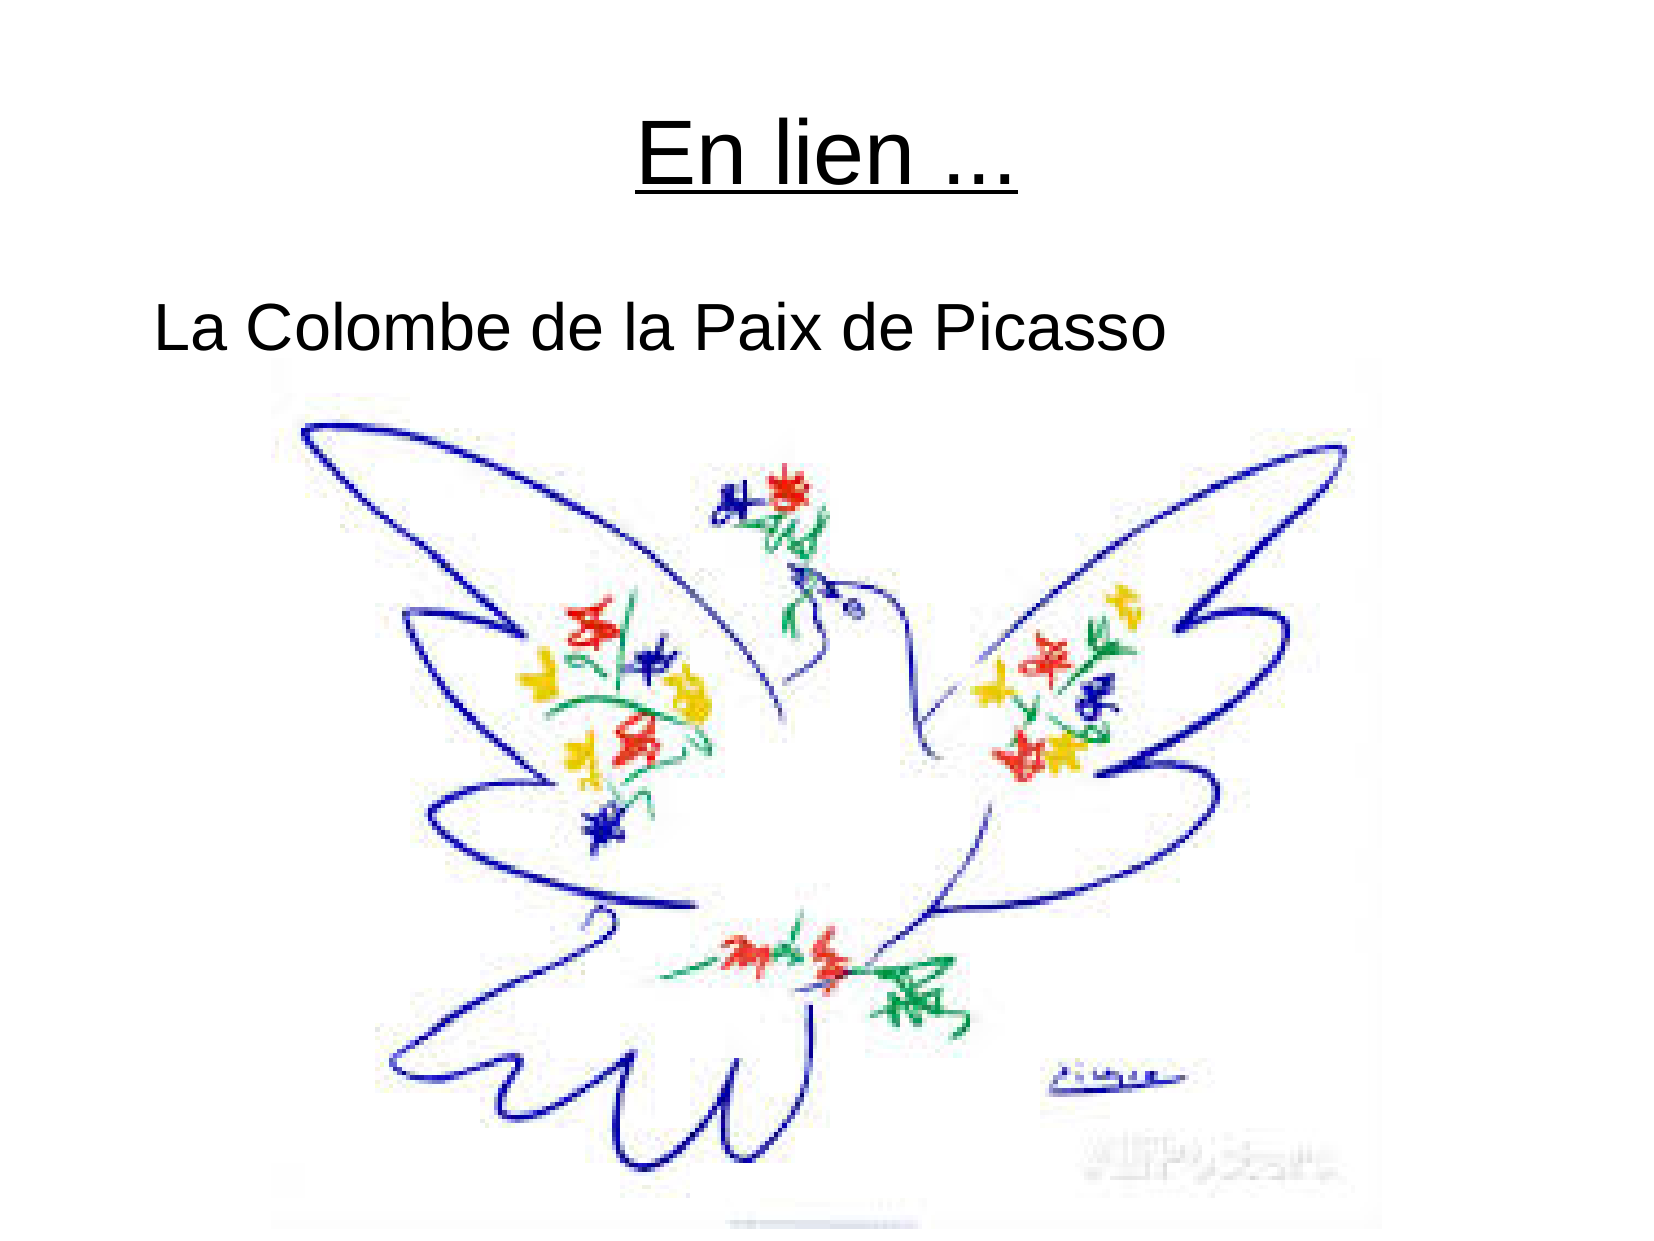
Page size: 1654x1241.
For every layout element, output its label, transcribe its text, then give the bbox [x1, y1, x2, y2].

picture [271, 358, 1382, 1229]
list La Colombe de la Paix de Picasso [82, 290, 1571, 1109]
title En lien ... [82, 49, 1571, 257]
